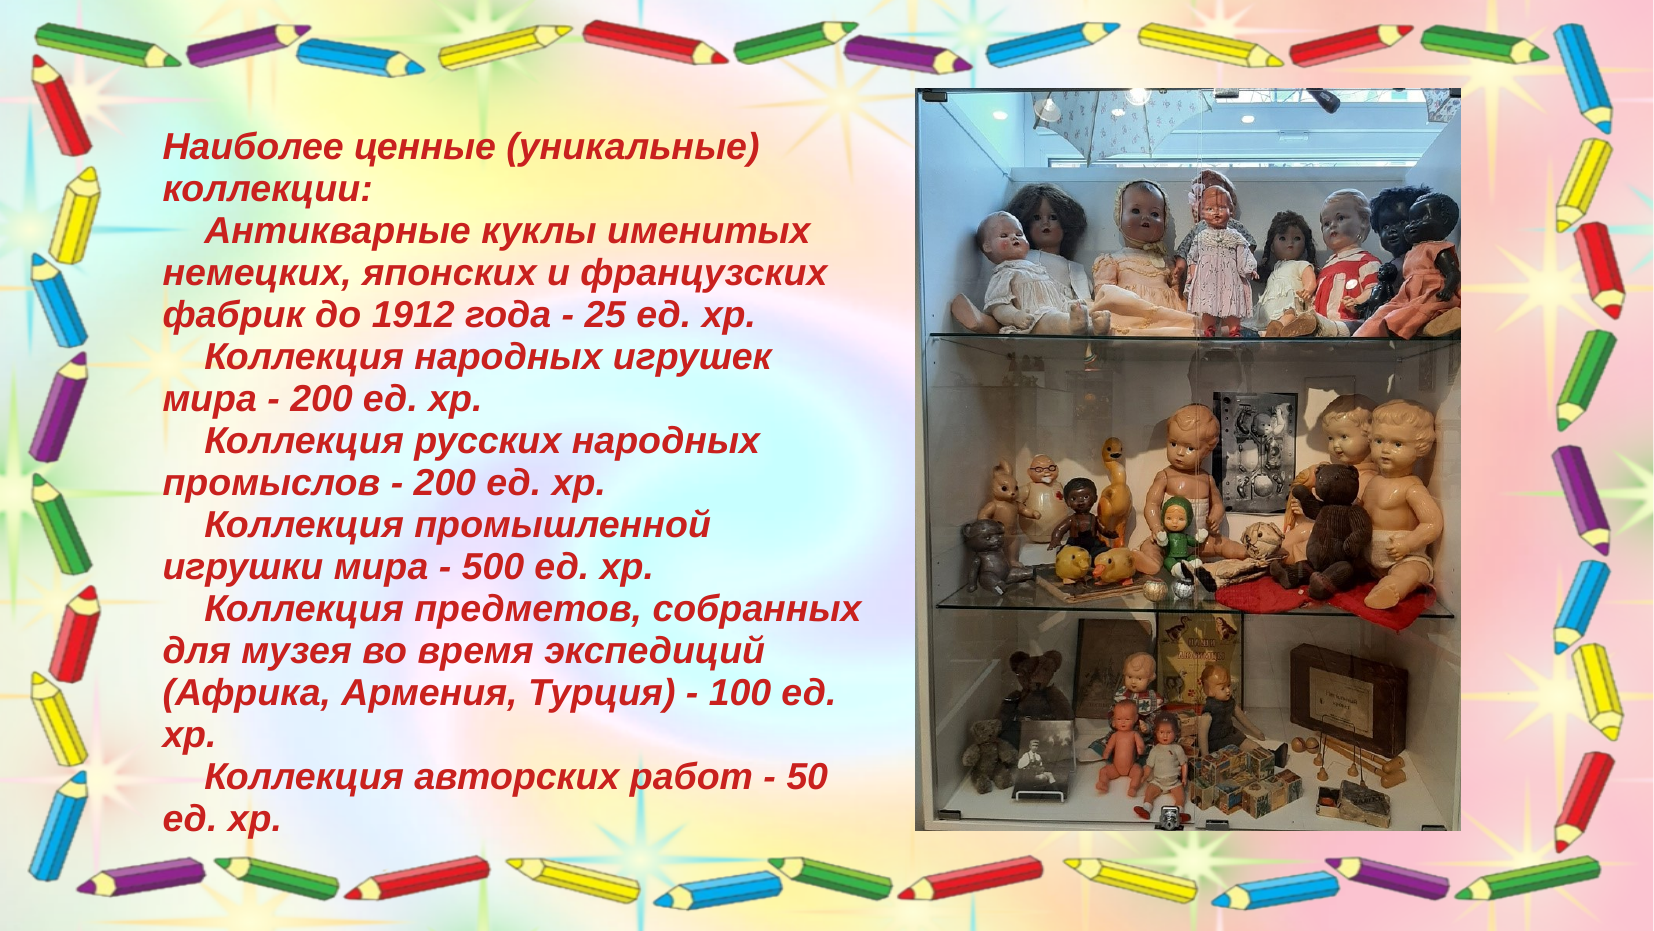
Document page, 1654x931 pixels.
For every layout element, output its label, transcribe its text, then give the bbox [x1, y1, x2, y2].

text_box Наиболее ценные (уникальные) коллекции: Антикварные куклы именитых немецких, японских и французских фабрик до 1912 года - 25 ед. хр. Коллекция народных игрушек мира - 200 ед. хр. Коллекция русских народных промыслов - 200 ед. хр. Коллекция промышленной игрушки мира - 500 ед. хр. Коллекция предметов, собранных для музея во время экспедиций (Африка, Армения, Турция) - 100 ед. хр. Коллекция авторских работ - 50 ед. хр. [147, 118, 886, 847]
picture [0, 0, 1654, 931]
